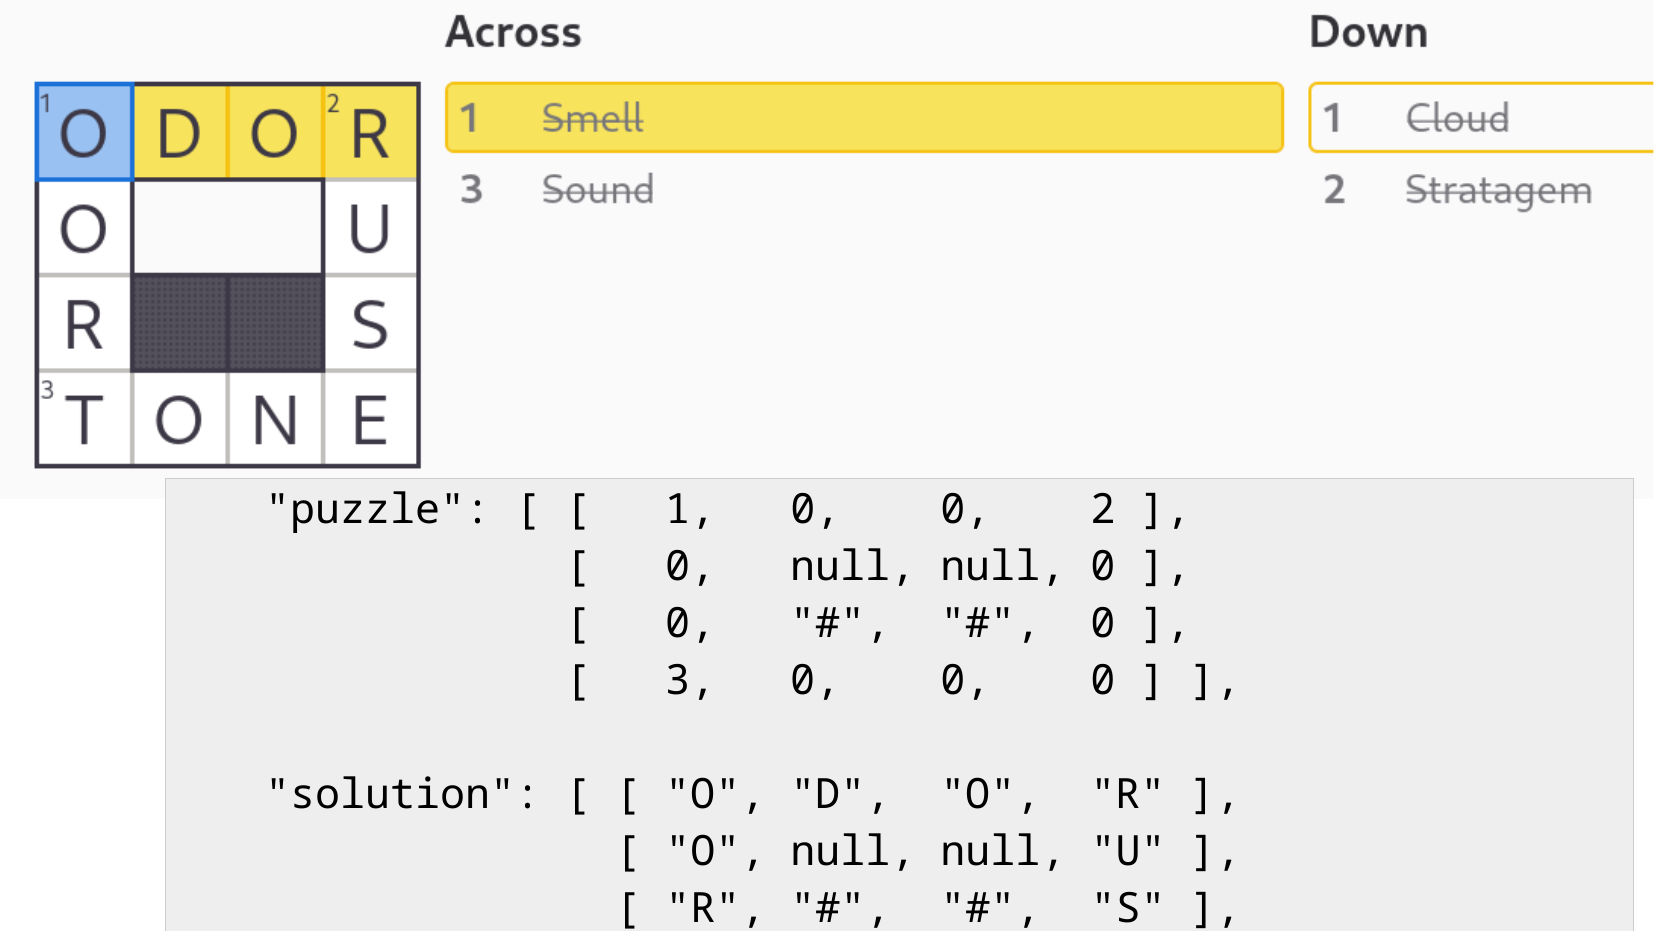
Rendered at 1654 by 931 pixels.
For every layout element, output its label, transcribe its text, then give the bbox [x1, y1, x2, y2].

text_box "puzzle": [ [ 1, 0, 0, 2 ], [ 0, null, null, 0 ], [ 0, "#", "#", 0 ], [ 3, 0, 0, 0 ] ], "solution": [ [ "O", "D", "O", "R" ], [ "O", null, null, "U" ], [ "R", "#", "#", "S" ], [ "T", "O", "N", "E" ] ], [165, 478, 1634, 931]
picture [0, 0, 1654, 499]
